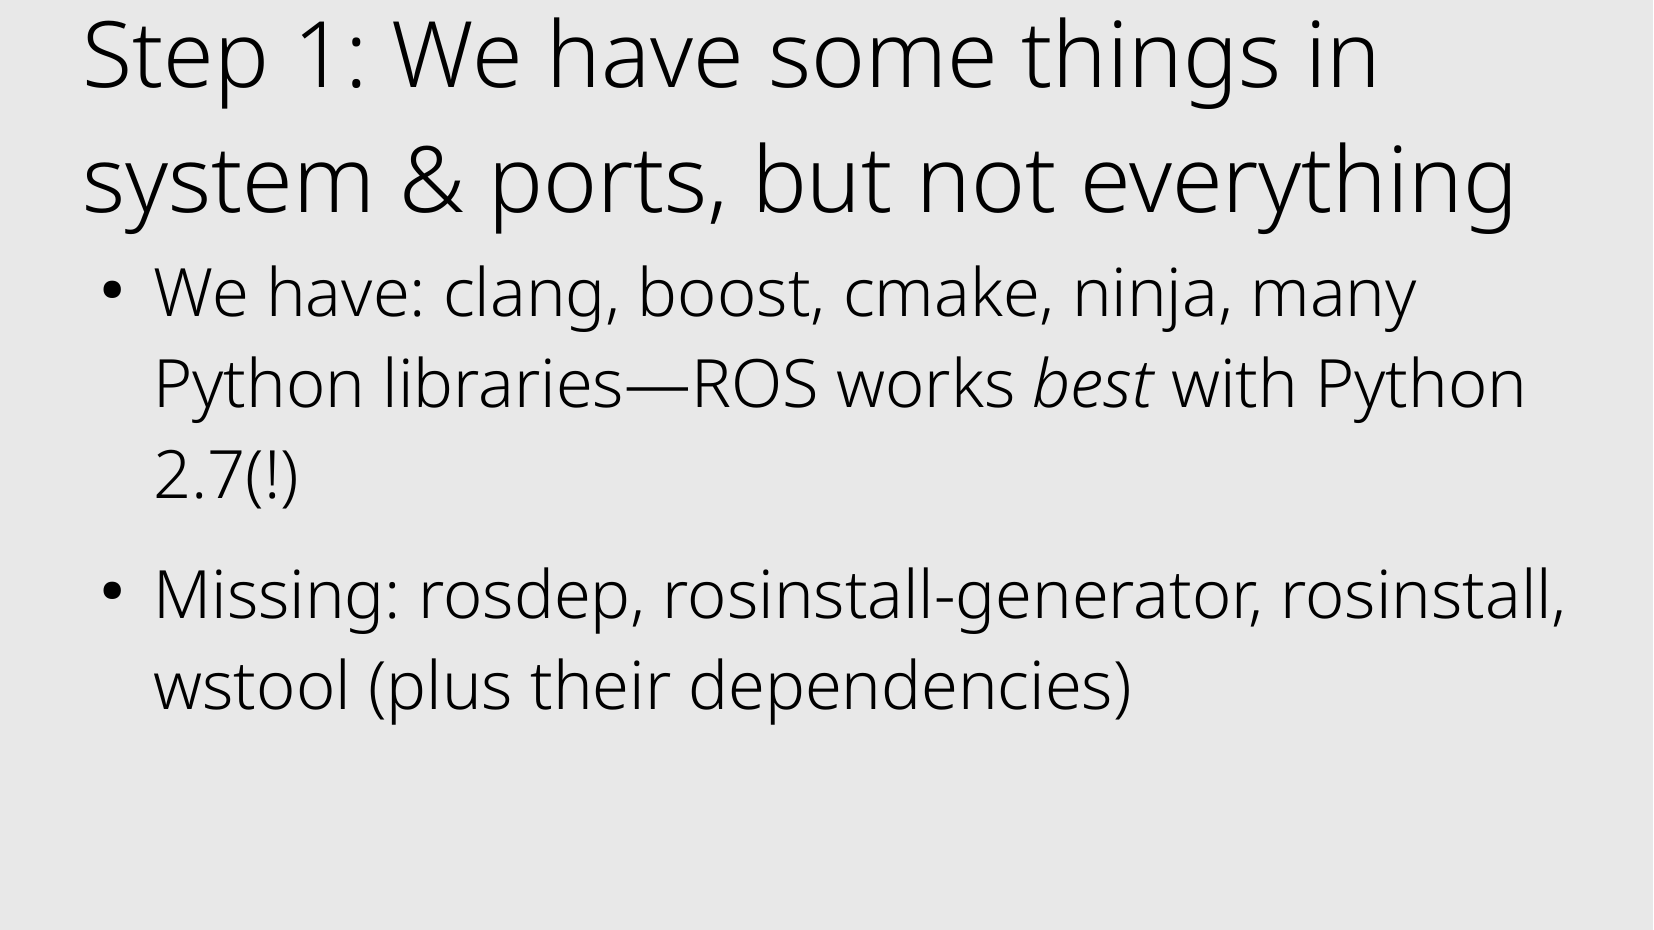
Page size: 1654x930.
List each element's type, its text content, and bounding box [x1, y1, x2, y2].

title Step 1: We have some things in system & ports, but not everything [82, 3, 1571, 217]
list We have: clang, boost, cmake, ninja, many Python libraries—ROS works best with Python 2.7(!) Missing: rosdep, rosinstall-generator, rosinstall, wstool (plus their dependencies) [82, 217, 1571, 757]
